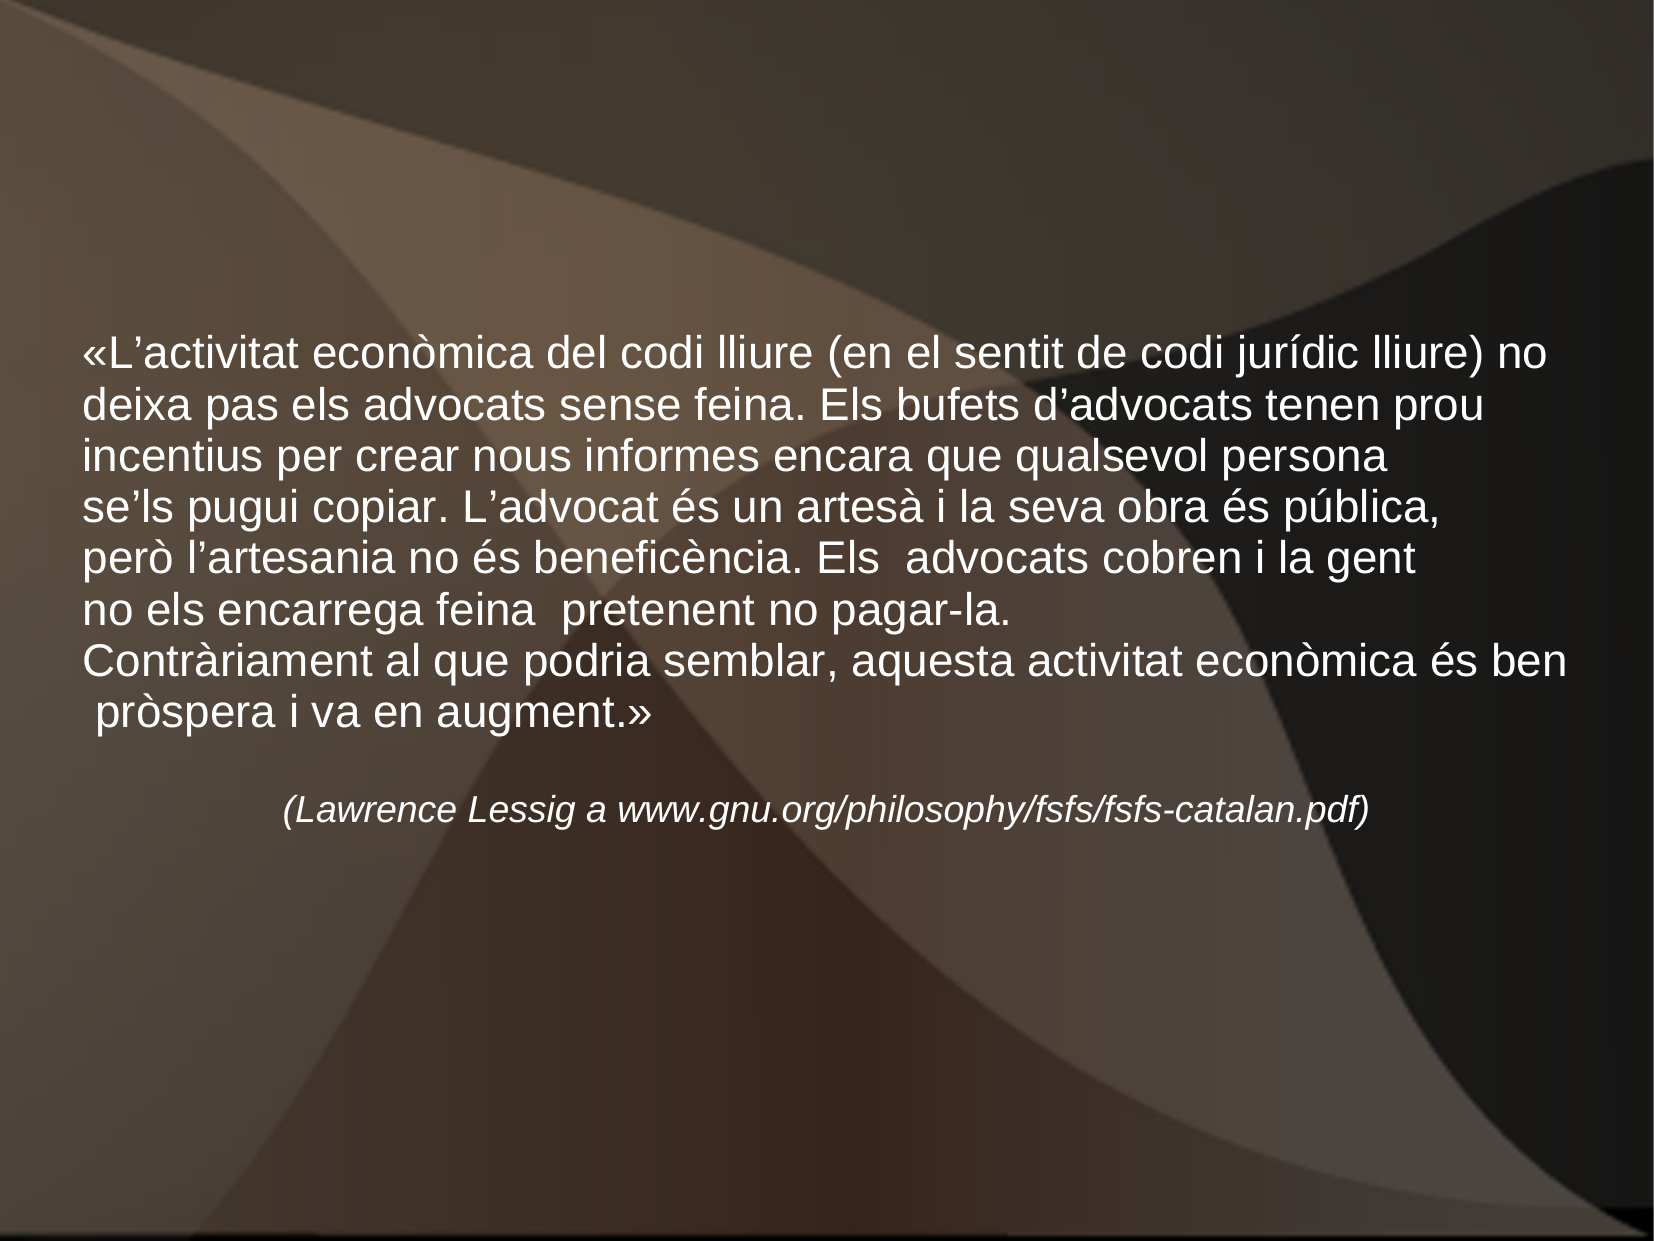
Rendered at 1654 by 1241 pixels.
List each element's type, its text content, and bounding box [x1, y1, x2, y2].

picture [0, 0, 1654, 1241]
subtitle «L’activitat econòmica del codi lliure (en el sentit de codi jurídic lliure) no deixa pas els advocats sense feina. Els bufets d’advocats tenen prou incentius per crear nous informes encara que qualsevol persona se’ls pugui copiar. L’advocat és un artesà i la seva obra és pública, però l’artesania no és beneficència. Els advocats cobren i la gent no els encarrega feina pretenent no pagar-la. Contràriament al que podria semblar, aquesta activitat econòmica és ben pròspera i va en augment.» (Lawrence Lessig a www.gnu.org/philosophy/fsfs/fsfs-catalan.pdf) [82, 49, 1571, 1109]
